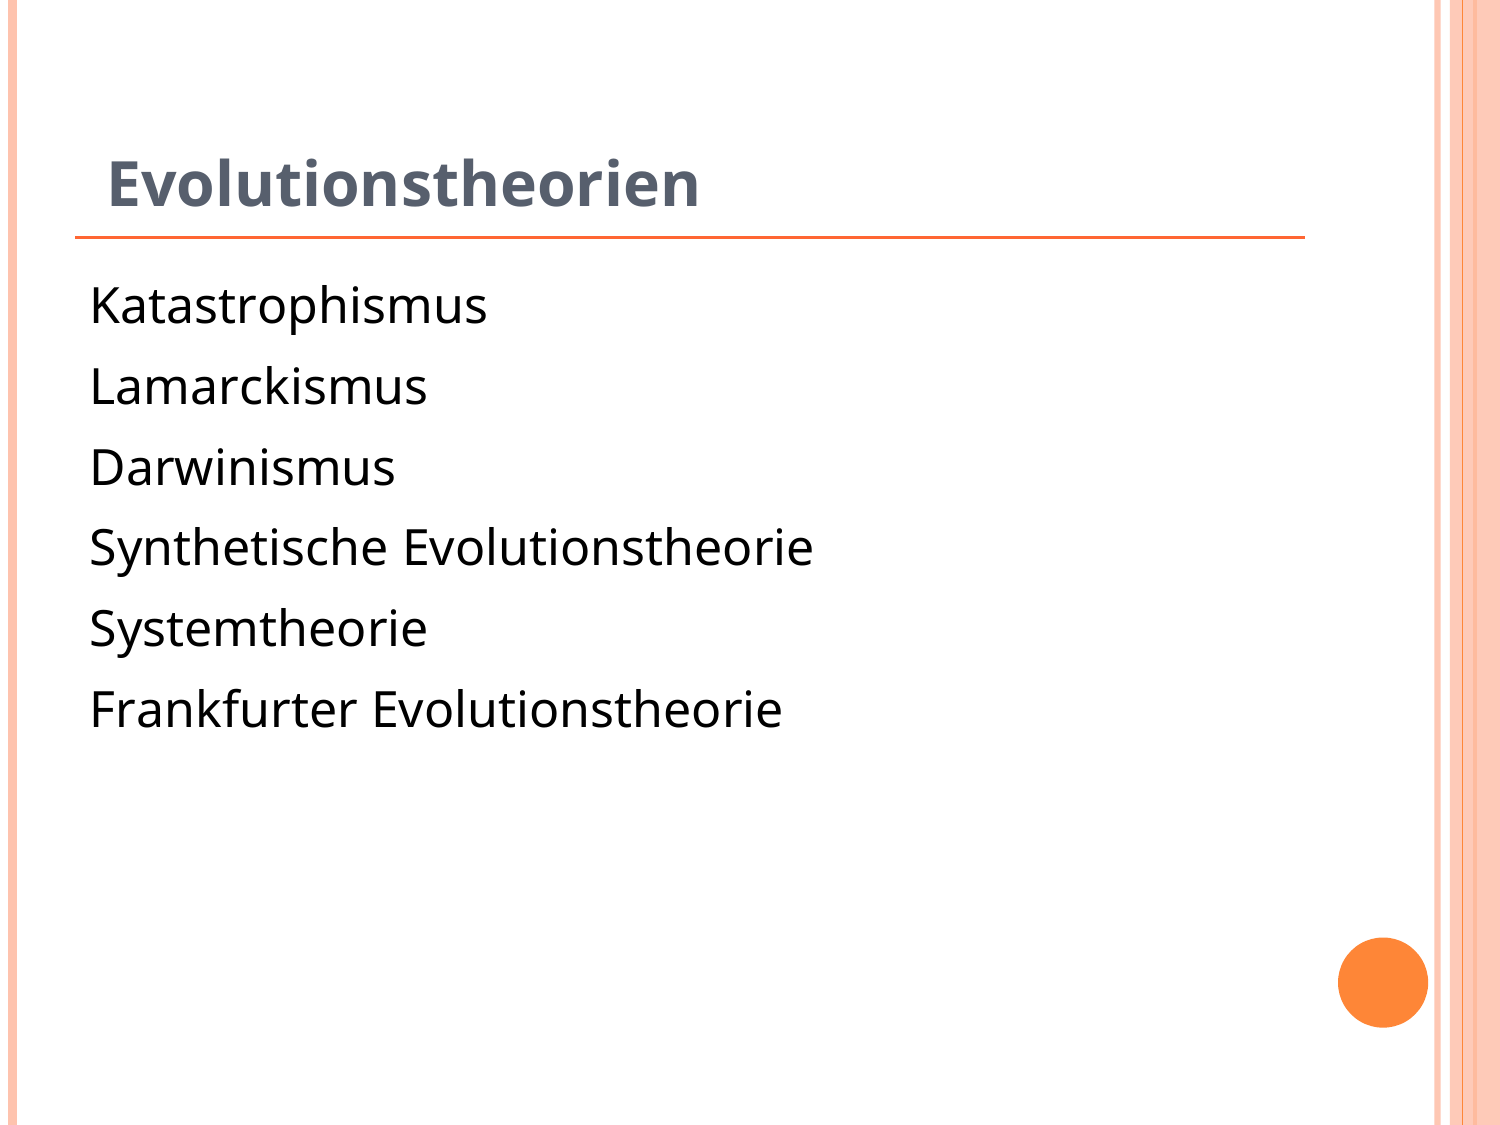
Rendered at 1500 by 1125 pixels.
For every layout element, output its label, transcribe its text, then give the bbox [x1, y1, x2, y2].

list Katastrophismus Lamarckismus Darwinismus Synthetische Evolutionstheorie Systemtheorie Frankfurter Evolutionstheorie [74, 262, 1300, 1063]
title Evolutionstheorien [74, 25, 1300, 233]
